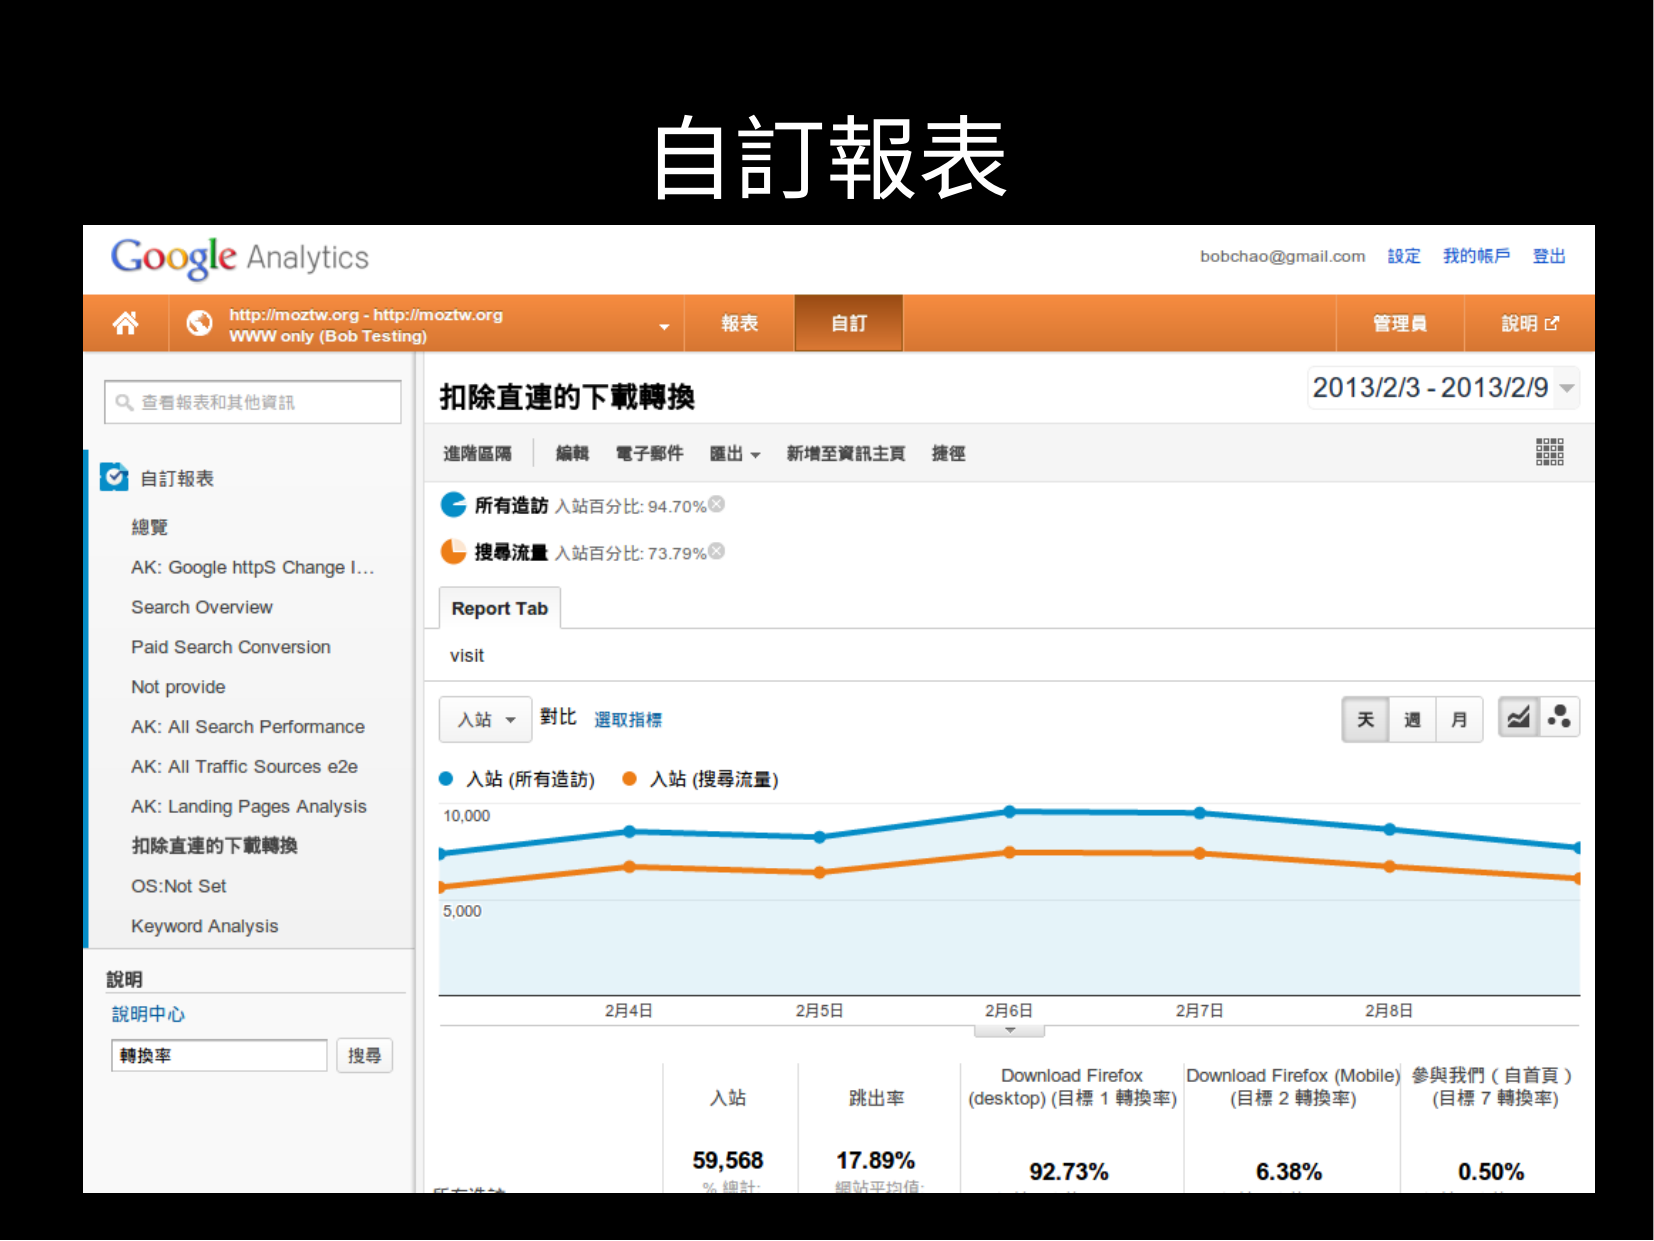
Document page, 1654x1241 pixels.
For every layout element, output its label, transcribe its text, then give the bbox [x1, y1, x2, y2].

picture [83, 225, 1595, 1193]
title 自訂報表 [82, 49, 1571, 257]
